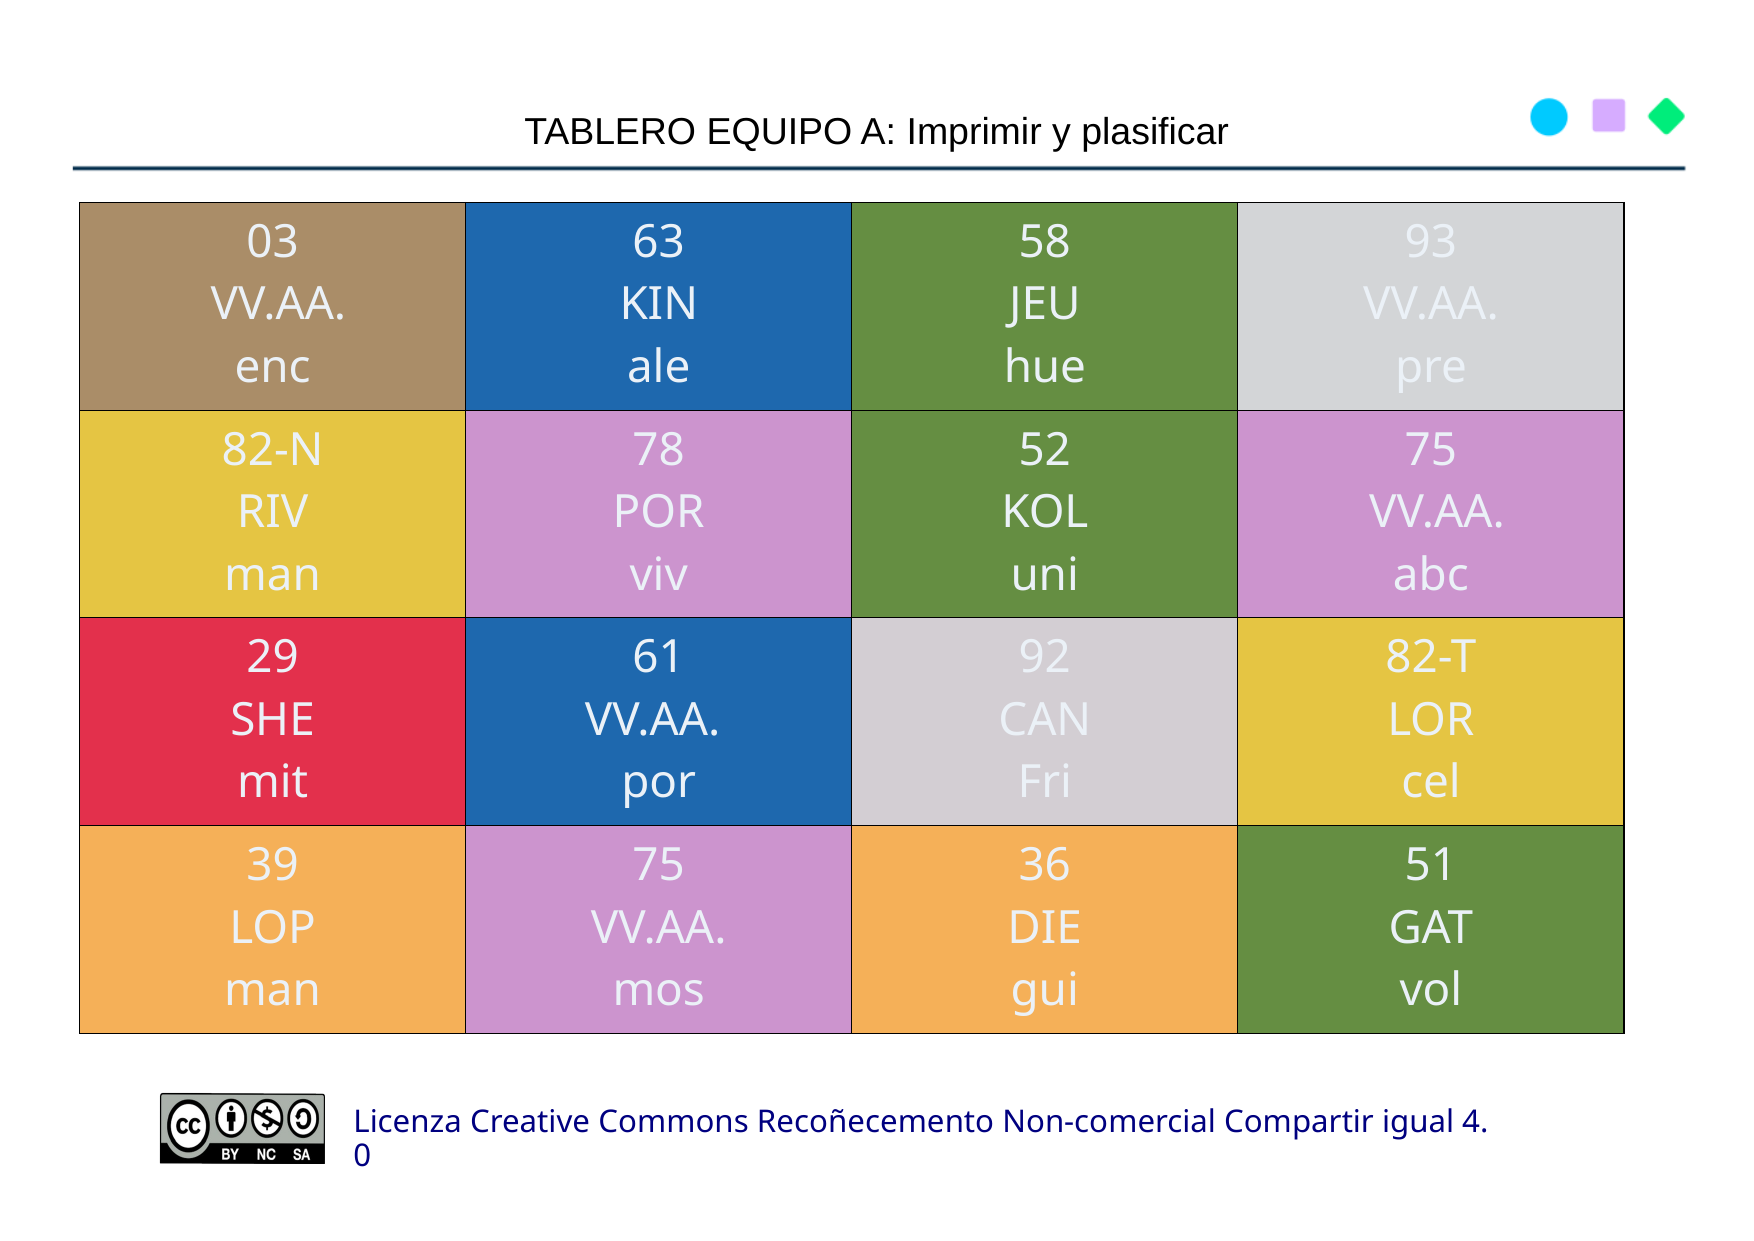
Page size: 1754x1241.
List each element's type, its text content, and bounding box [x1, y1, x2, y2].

table_cell 36 DIE gui [852, 826, 1237, 1033]
text_box Licenza Creative Commons Recoñecemento Non-comercial Compartir igual 4.0 [338, 1072, 1506, 1170]
picture [59, 70, 1695, 194]
table_cell 75 VV.AA. abc [1238, 411, 1623, 617]
table_cell 82-T LOR cel [1238, 618, 1623, 825]
table_header 03 VV.AA. enc [80, 203, 465, 410]
table_cell 61 VV.AA. por [466, 618, 851, 825]
table_cell 82-N RIV man [80, 411, 465, 617]
table_cell 29 SHE mit [80, 618, 465, 825]
table_cell 52 KOL uni [852, 411, 1237, 617]
table_header 63 KIN ale [466, 203, 851, 410]
table_header 93 VV.AA. pre [1238, 203, 1623, 410]
table_cell 51 GAT vol [1238, 826, 1623, 1033]
table_header 58 JEU hue [852, 203, 1237, 410]
picture [159, 1092, 325, 1164]
table_cell 39 LOP man [80, 826, 465, 1033]
table_cell 78 POR viv [466, 411, 851, 617]
table_cell 75 VV.AA. mos [466, 826, 851, 1033]
table_cell 92 CAN Fri [852, 618, 1237, 825]
